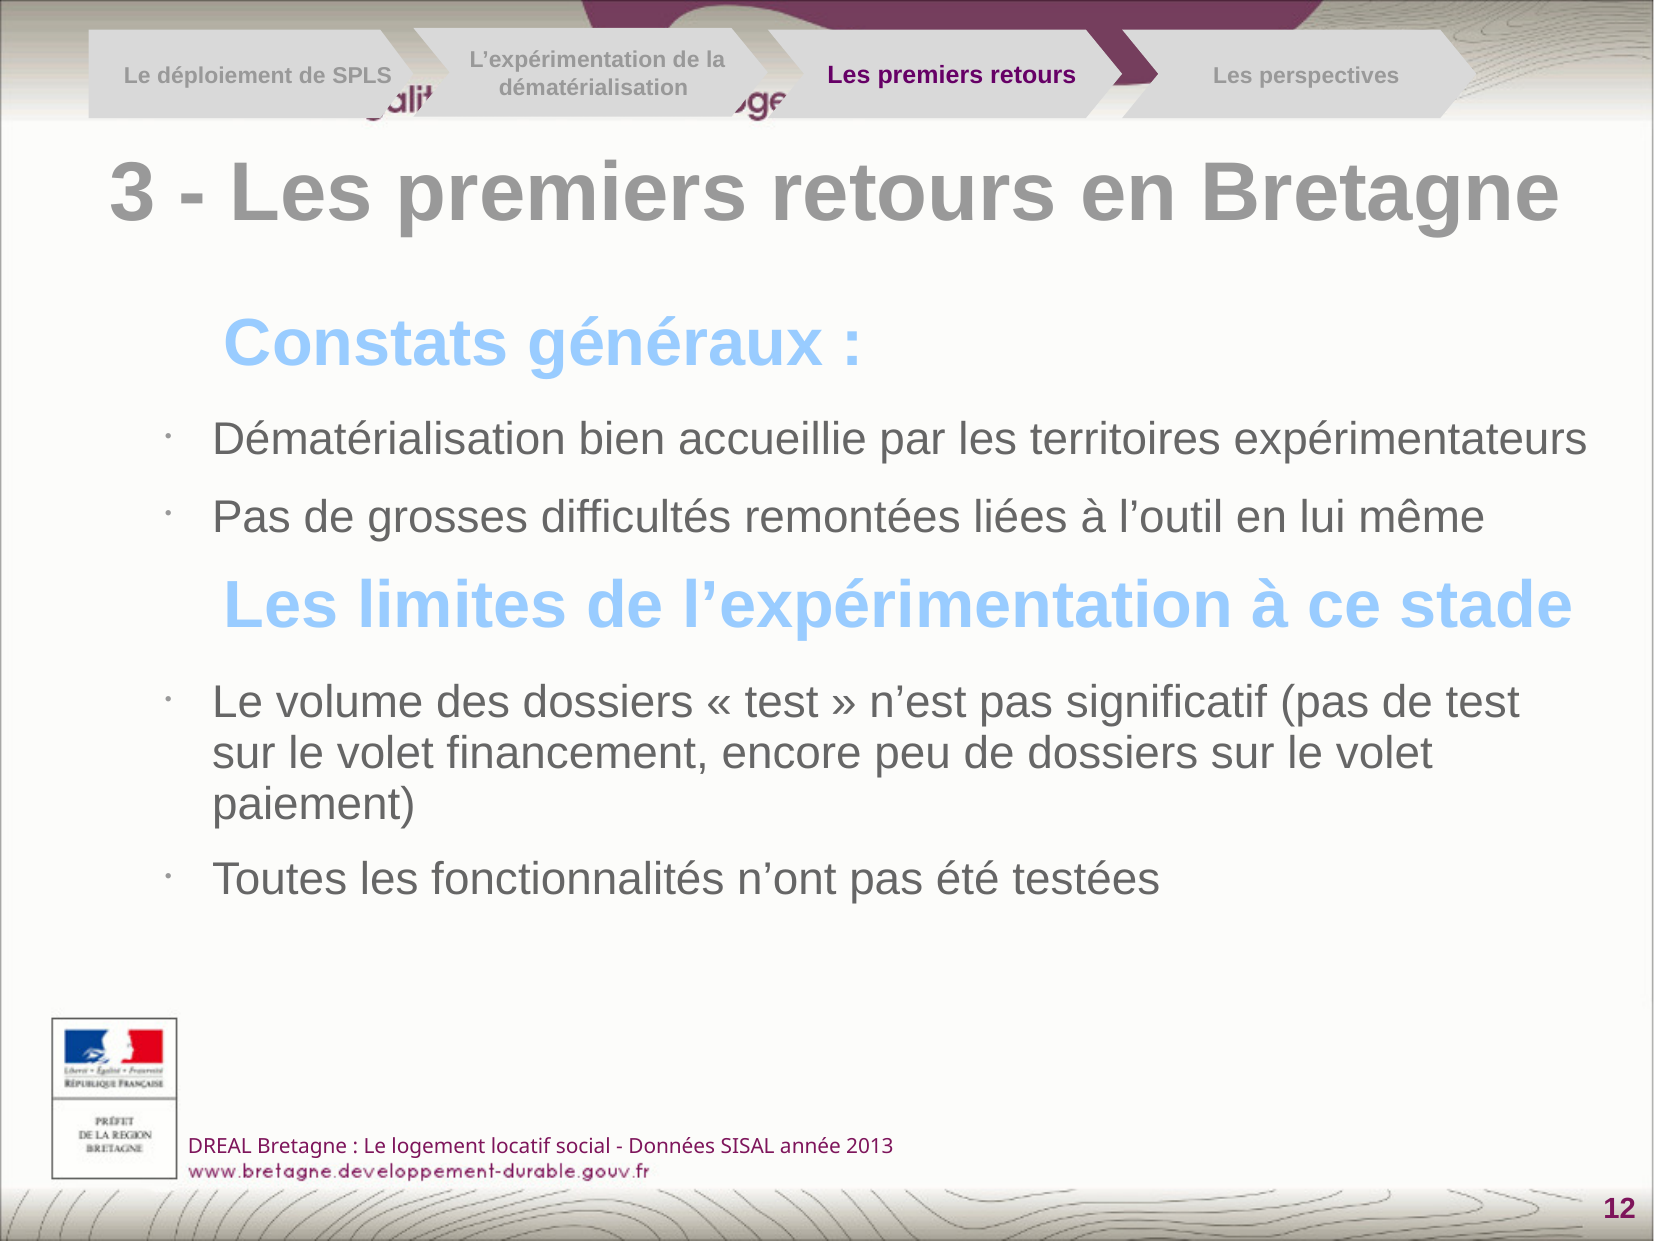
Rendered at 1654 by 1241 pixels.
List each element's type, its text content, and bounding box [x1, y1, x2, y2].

text_box Les perspectives [1122, 29, 1477, 119]
picture [0, 0, 1654, 1241]
text_box Le déploiement de SPLS [88, 29, 414, 119]
title 3 - Les premiers retours en Bretagne [91, 88, 1580, 296]
text_box L’expérimentation de la dématérialisation [413, 27, 768, 117]
text_box Les premiers retours [767, 29, 1123, 119]
list Constats généraux : Dématérialisation bien accueillie par les territoires expérimentateurs Pas de grosses difficultés remontées liées à l’outil en lui même Les limites de l’expérimentation à ce stade Le volume des dossiers « test » n’est pas significatif (pas de test sur le volet financement, encore peu de dossiers sur le volet paiement) Toutes les fonctionnalités n’ont pas été testées [147, 304, 1595, 1063]
